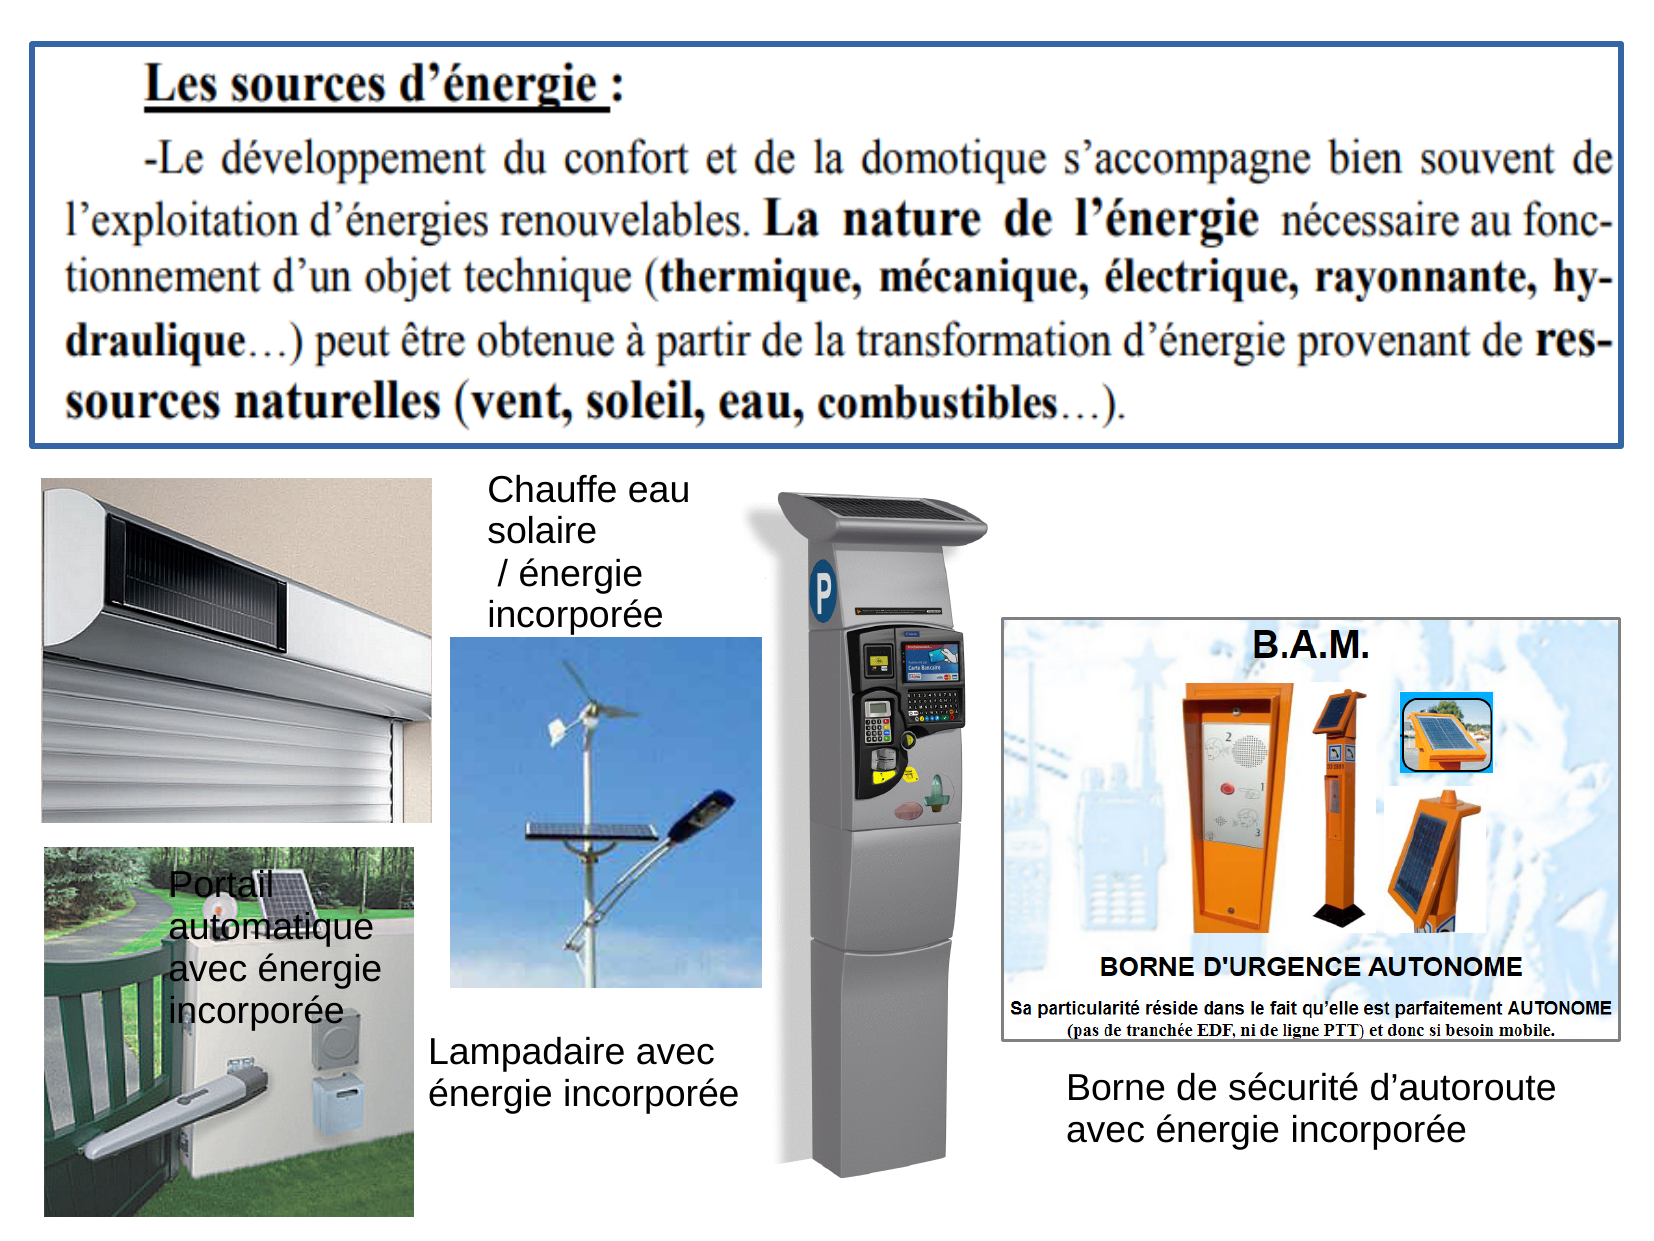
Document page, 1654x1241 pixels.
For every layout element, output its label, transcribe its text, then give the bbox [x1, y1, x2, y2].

picture [1003, 620, 1619, 1039]
text_box Portail automatique avec énergie incorporée [153, 856, 414, 1040]
picture [41, 478, 432, 823]
picture [450, 479, 993, 1182]
text_box Borne de sécurité d’autoroute avec énergie incorporée [1051, 1058, 1630, 1158]
picture [35, 47, 1619, 443]
text_box Chauffe eau solaire / énergie incorporée [472, 460, 768, 637]
picture [44, 847, 414, 1217]
text_box Lampadaire avec énergie incorporée [413, 1023, 804, 1123]
